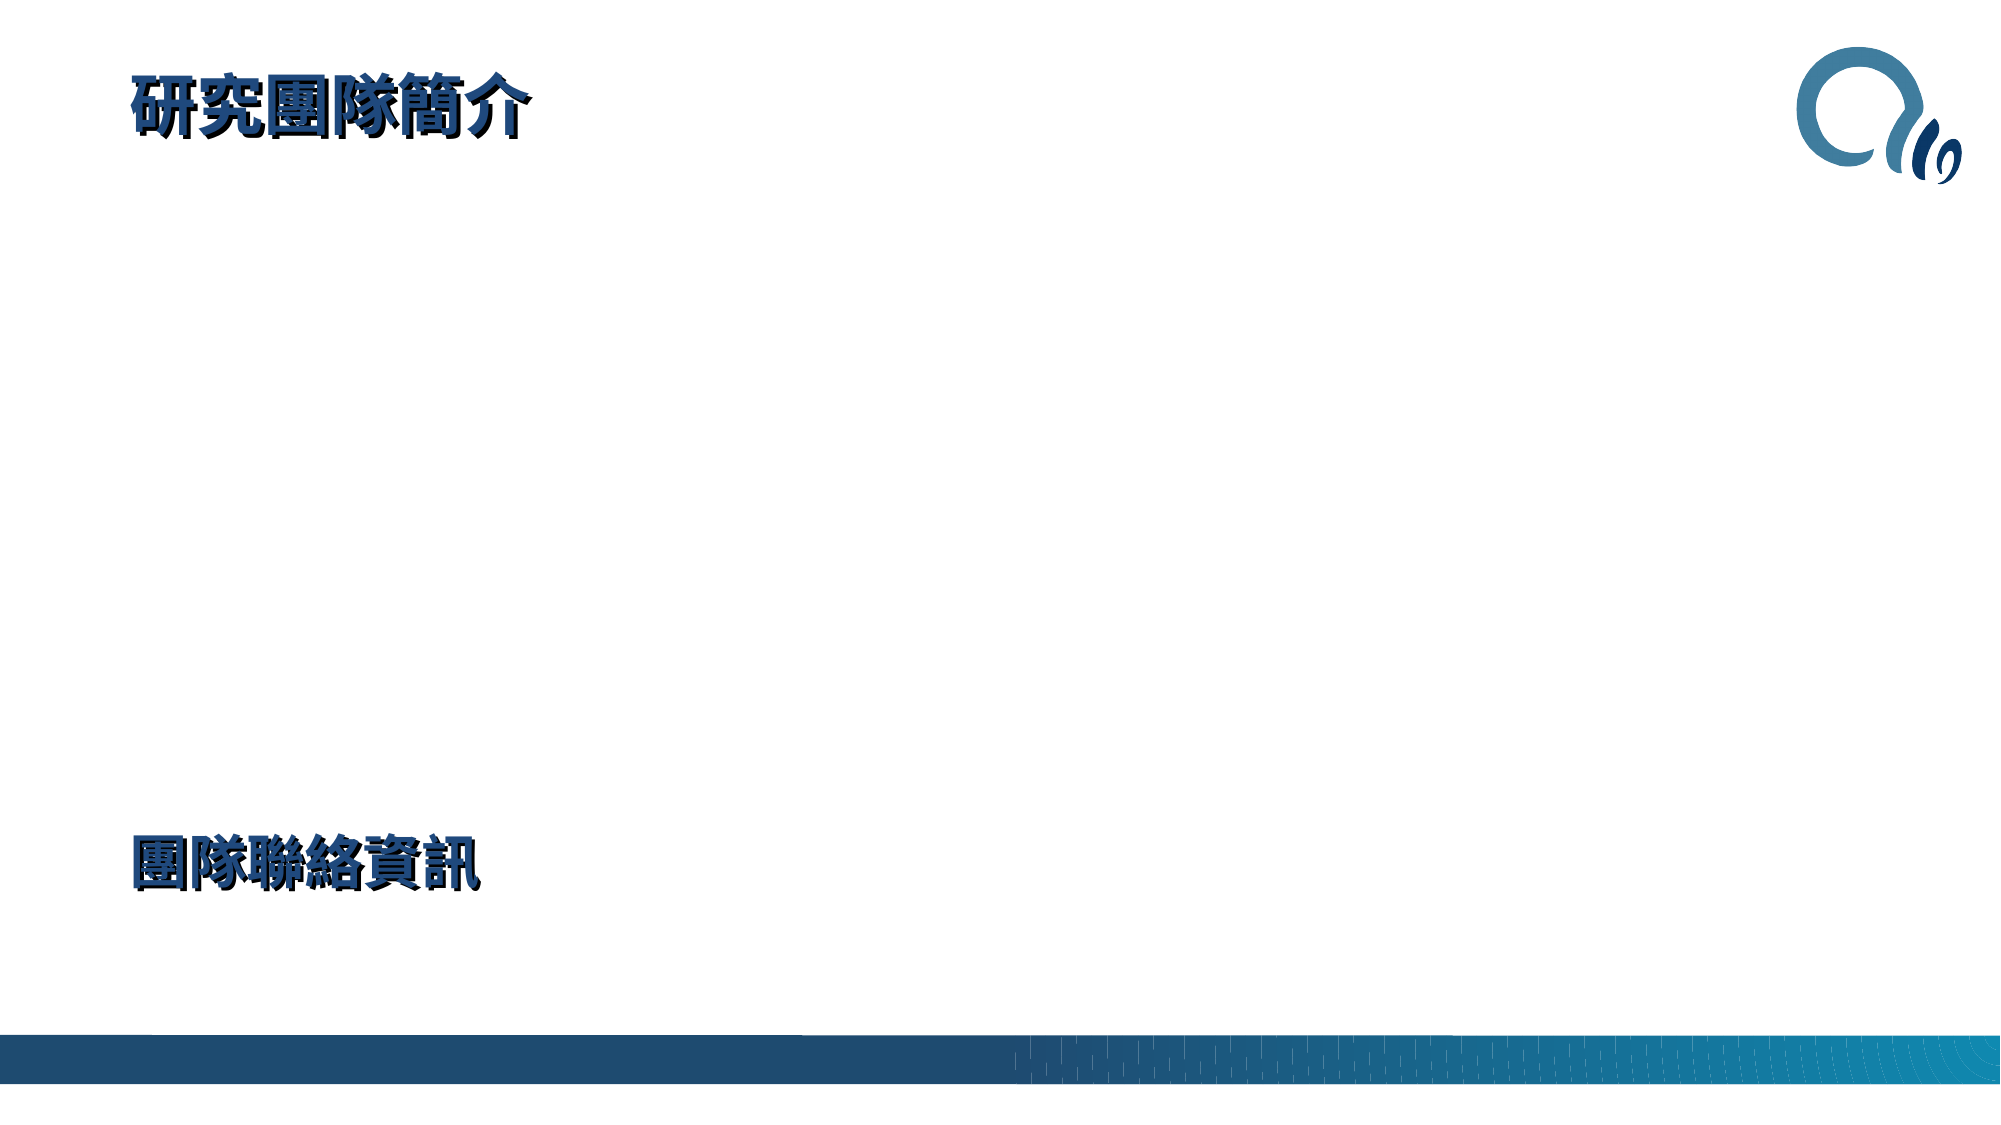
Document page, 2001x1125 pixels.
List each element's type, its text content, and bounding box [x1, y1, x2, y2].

text_box 團隊聯絡資訊 [114, 817, 597, 904]
text_box 研究團隊簡介 [114, 55, 597, 152]
